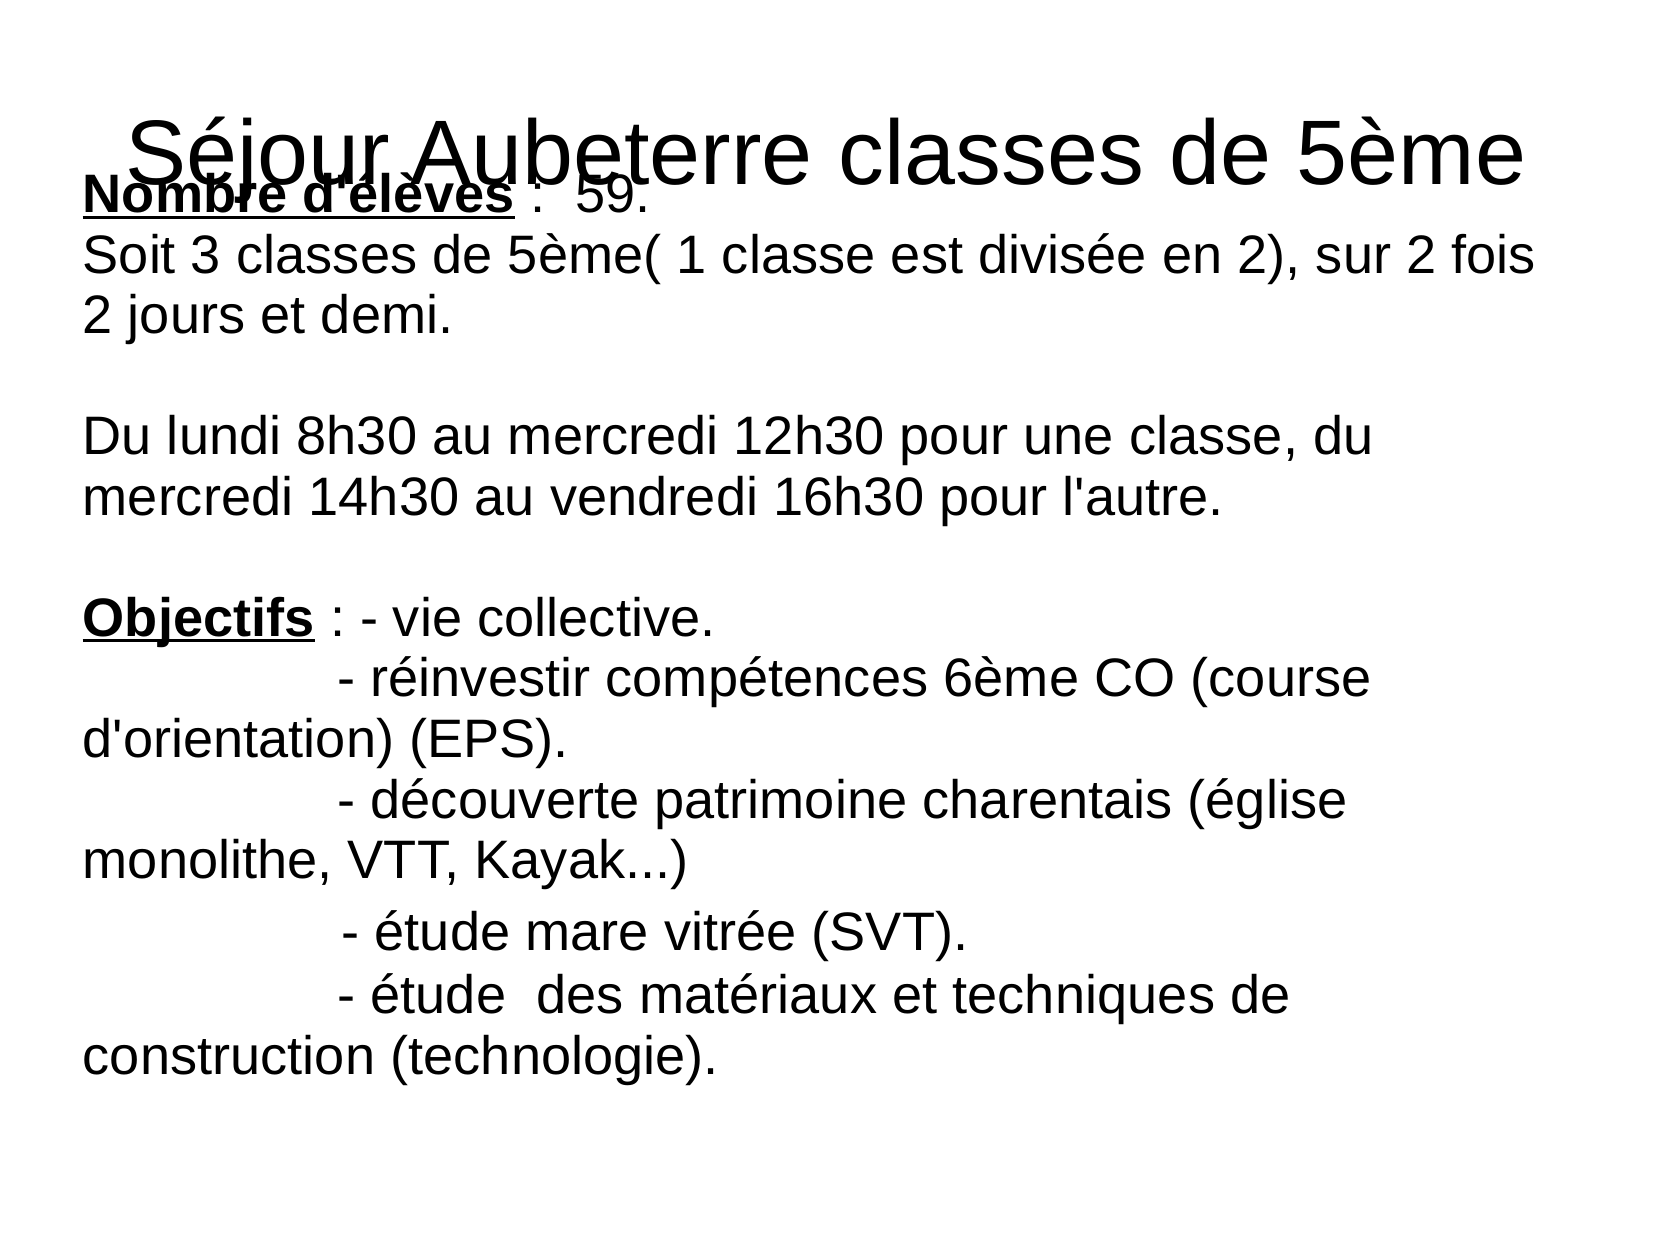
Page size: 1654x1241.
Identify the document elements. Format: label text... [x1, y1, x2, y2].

subtitle Nombre d'élèves : 59. Soit 3 classes de 5ème( 1 classe est divisée en 2), sur 2 fois 2 jours et demi. Du lundi 8h30 au mercredi 12h30 pour une classe, du mercredi 14h30 au vendredi 16h30 pour l'autre. Objectifs : - vie collective. - réinvestir compétences 6ème CO (course d'orientation) (EPS). - découverte patrimoine charentais (église monolithe, VTT, Kayak...) - étude mare vitrée (SVT). - étude des matériaux et techniques de construction (technologie). [82, 161, 1571, 1238]
title Séjour Aubeterre classes de 5ème [82, 49, 1571, 161]
